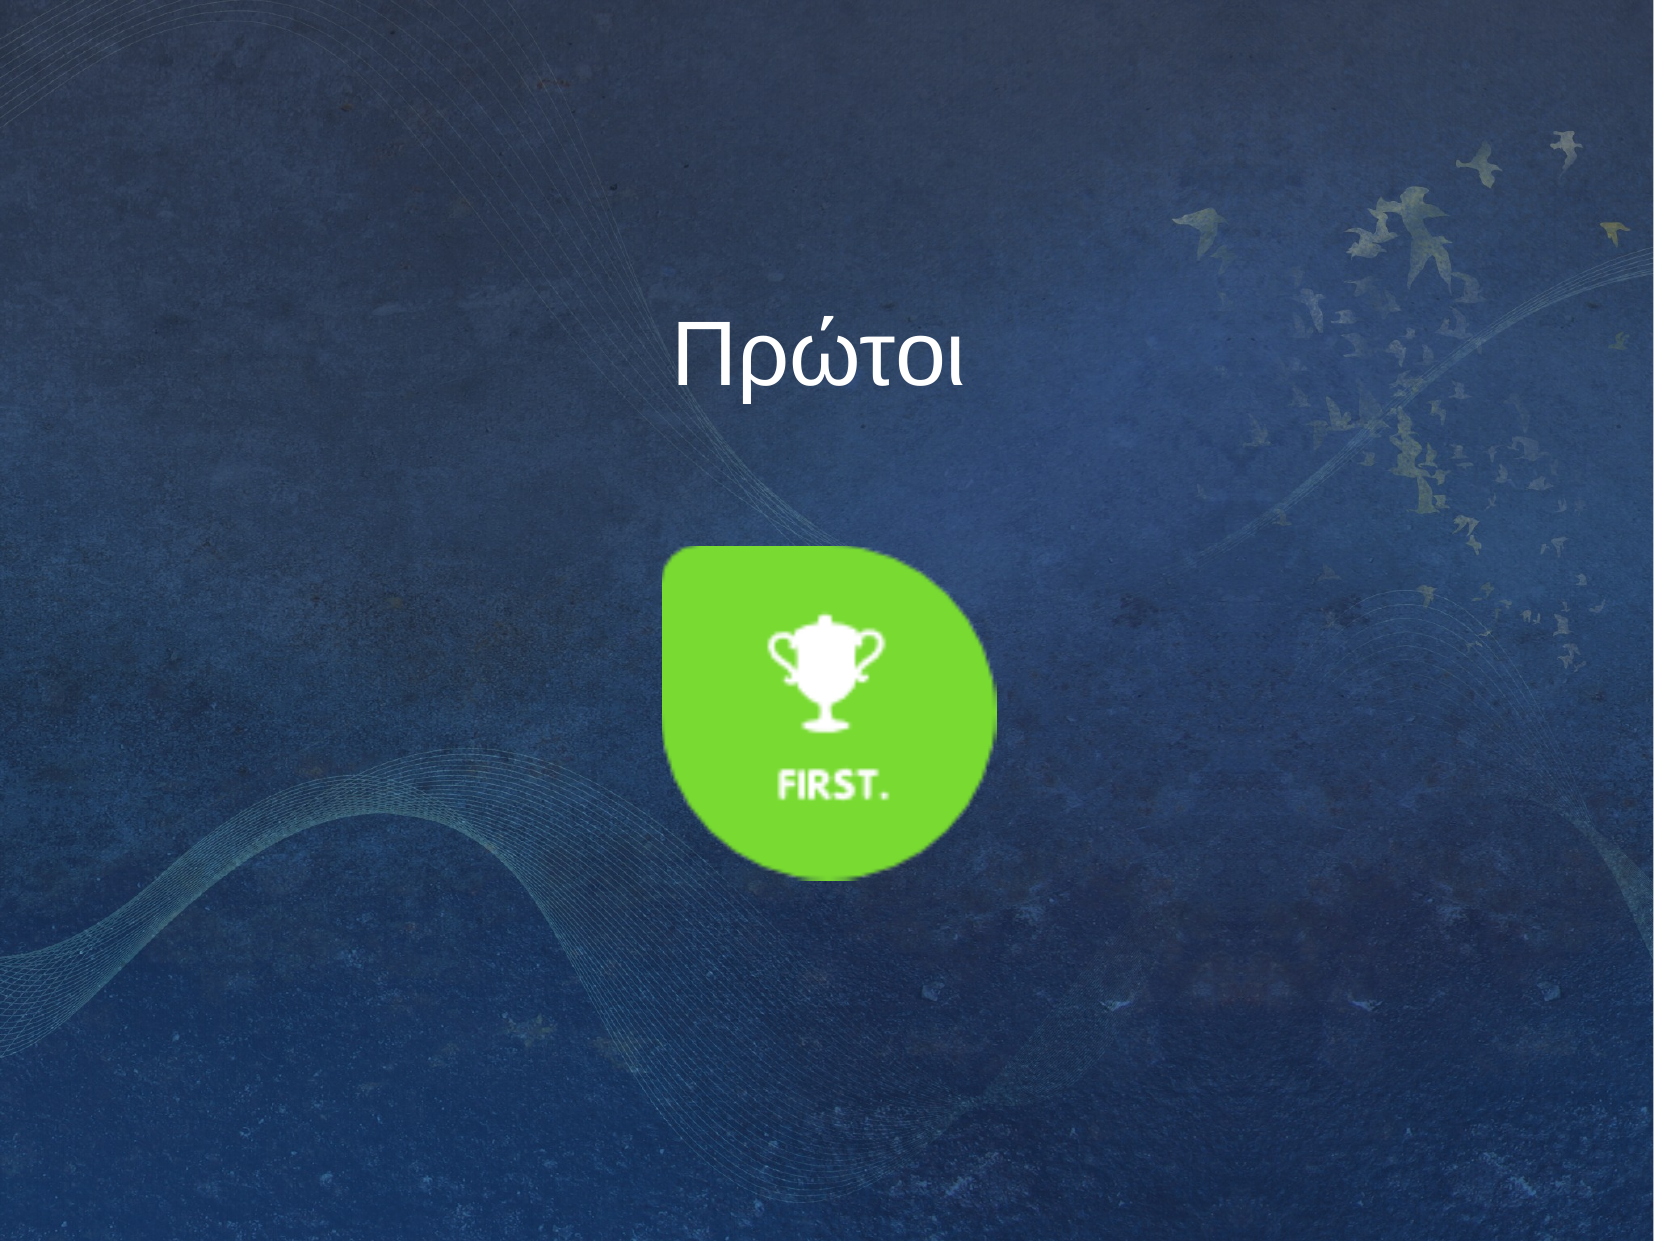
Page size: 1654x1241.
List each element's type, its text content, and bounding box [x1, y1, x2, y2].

title Πρώτοι [75, 257, 1564, 451]
picture [0, 0, 1654, 1241]
